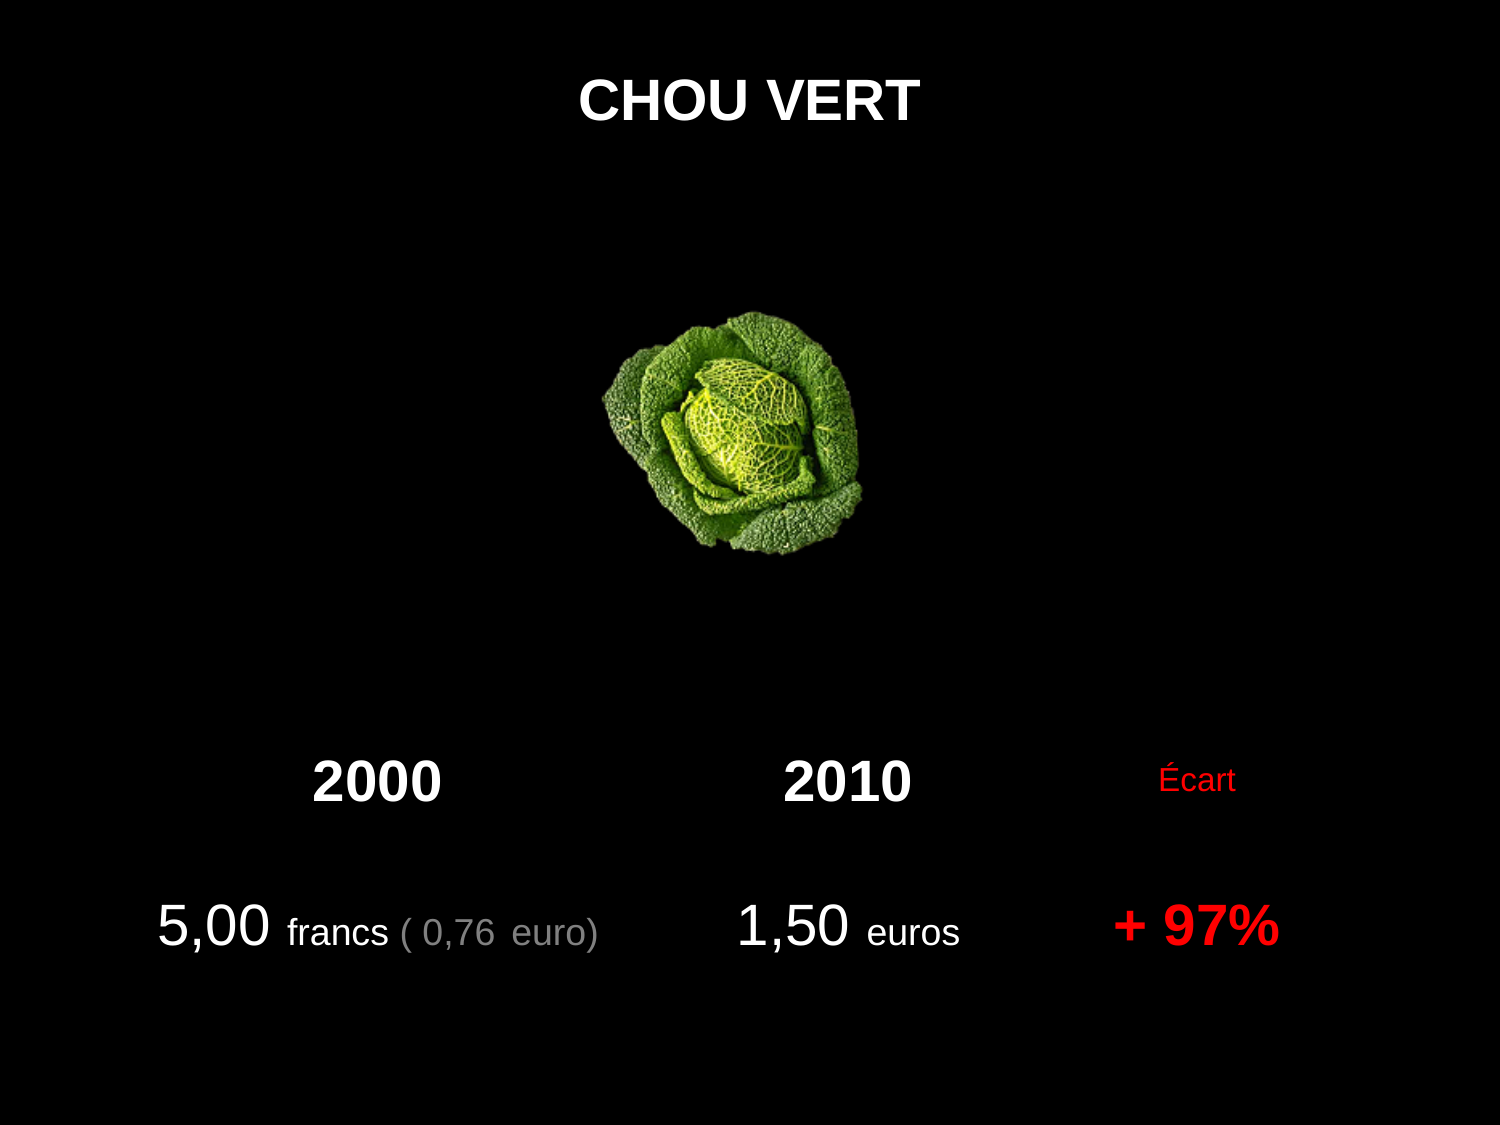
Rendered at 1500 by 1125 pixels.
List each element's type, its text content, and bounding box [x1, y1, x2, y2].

text_box CHOU VERT [253, 54, 1247, 141]
table_header Écart [1065, 735, 1329, 821]
table_cell + 97% [1065, 821, 1329, 1023]
table_cell 1,50 euros [632, 821, 1065, 1023]
table_header 2010 [632, 735, 1065, 821]
picture [591, 290, 909, 580]
table_cell 5,00 francs ( 0,76 euro) [124, 821, 632, 1023]
table_header 2000 [124, 735, 632, 821]
